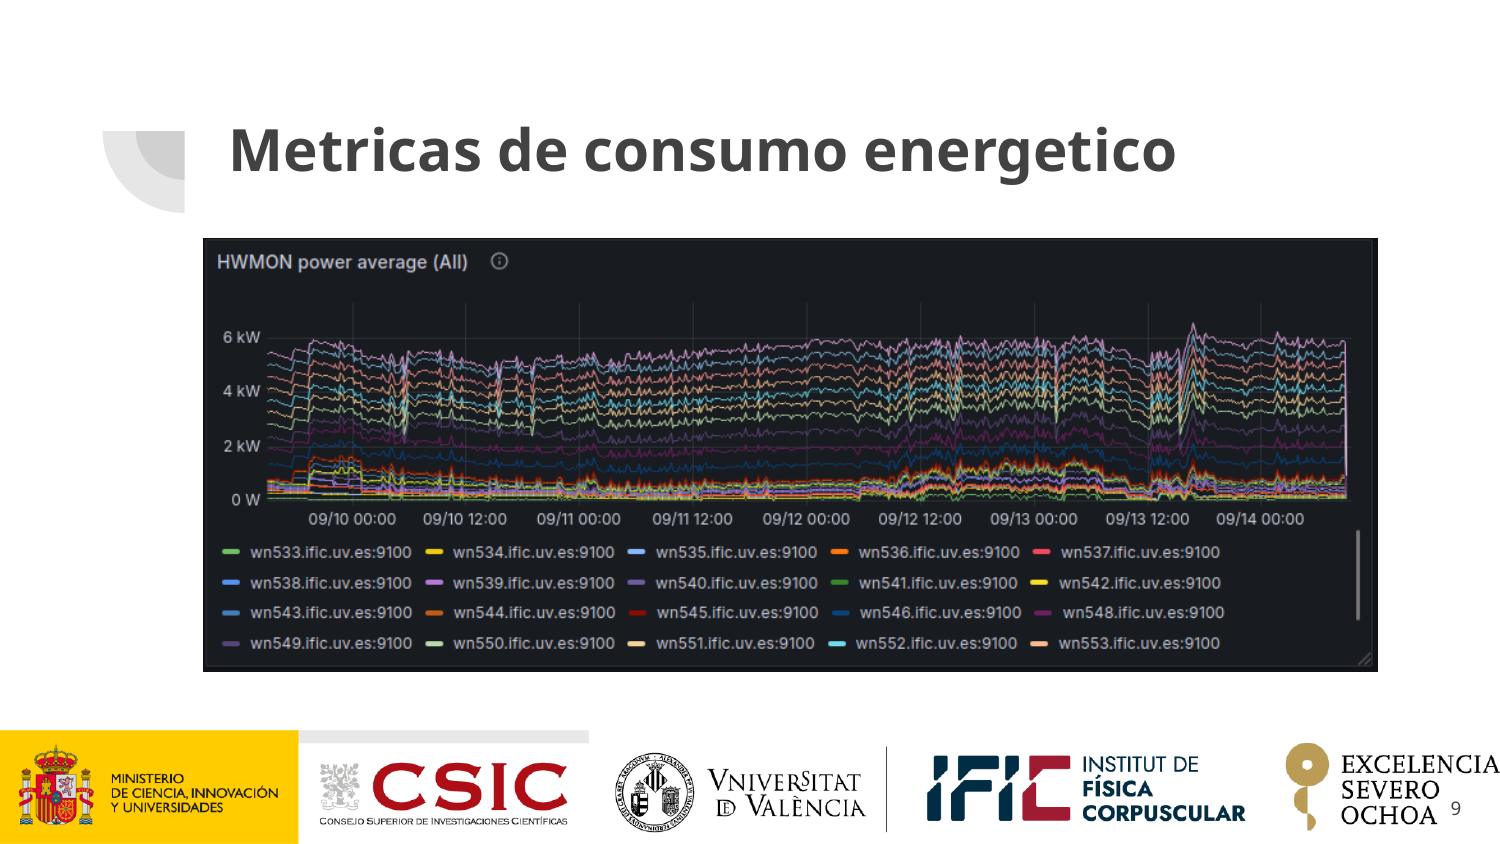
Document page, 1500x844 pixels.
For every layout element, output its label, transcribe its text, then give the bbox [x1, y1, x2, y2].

picture [0, 730, 1500, 844]
slide_number <number> [1386, 777, 1477, 842]
title Metricas de consumo energetico [213, 98, 1368, 238]
picture [203, 238, 1378, 672]
